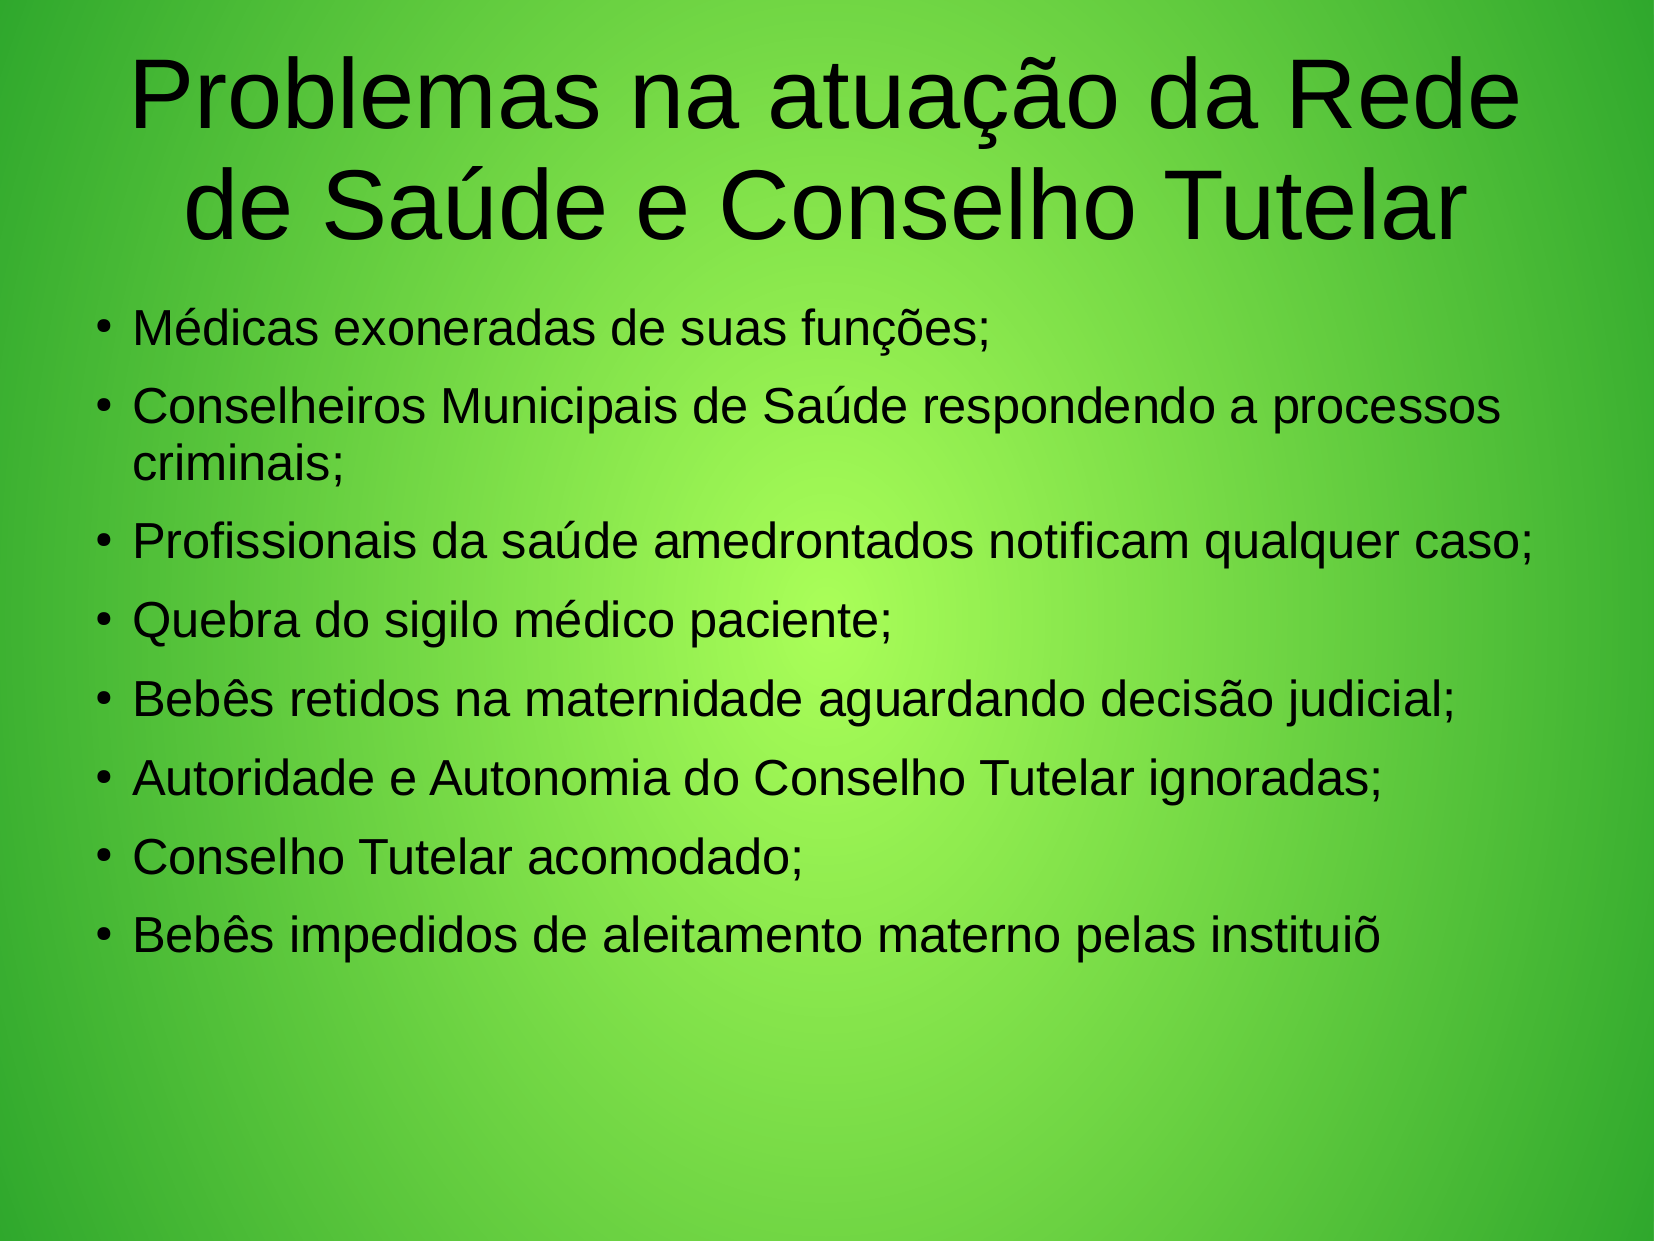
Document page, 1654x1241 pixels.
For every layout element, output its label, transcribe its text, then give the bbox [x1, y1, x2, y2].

list Médicas exoneradas de suas funções; Conselheiros Municipais de Saúde respondendo a processos criminais; Profissionais da saúde amedrontados notificam qualquer caso; Quebra do sigilo médico paciente; Bebês retidos na maternidade aguardando decisão judicial; Autoridade e Autonomia do Conselho Tutelar ignoradas; Conselho Tutelar acomodado; Bebês impedidos de aleitamento materno pelas instituiõ [82, 299, 1571, 1019]
title Problemas na atuação da Rede de Saúde e Conselho Tutelar [82, 38, 1571, 261]
